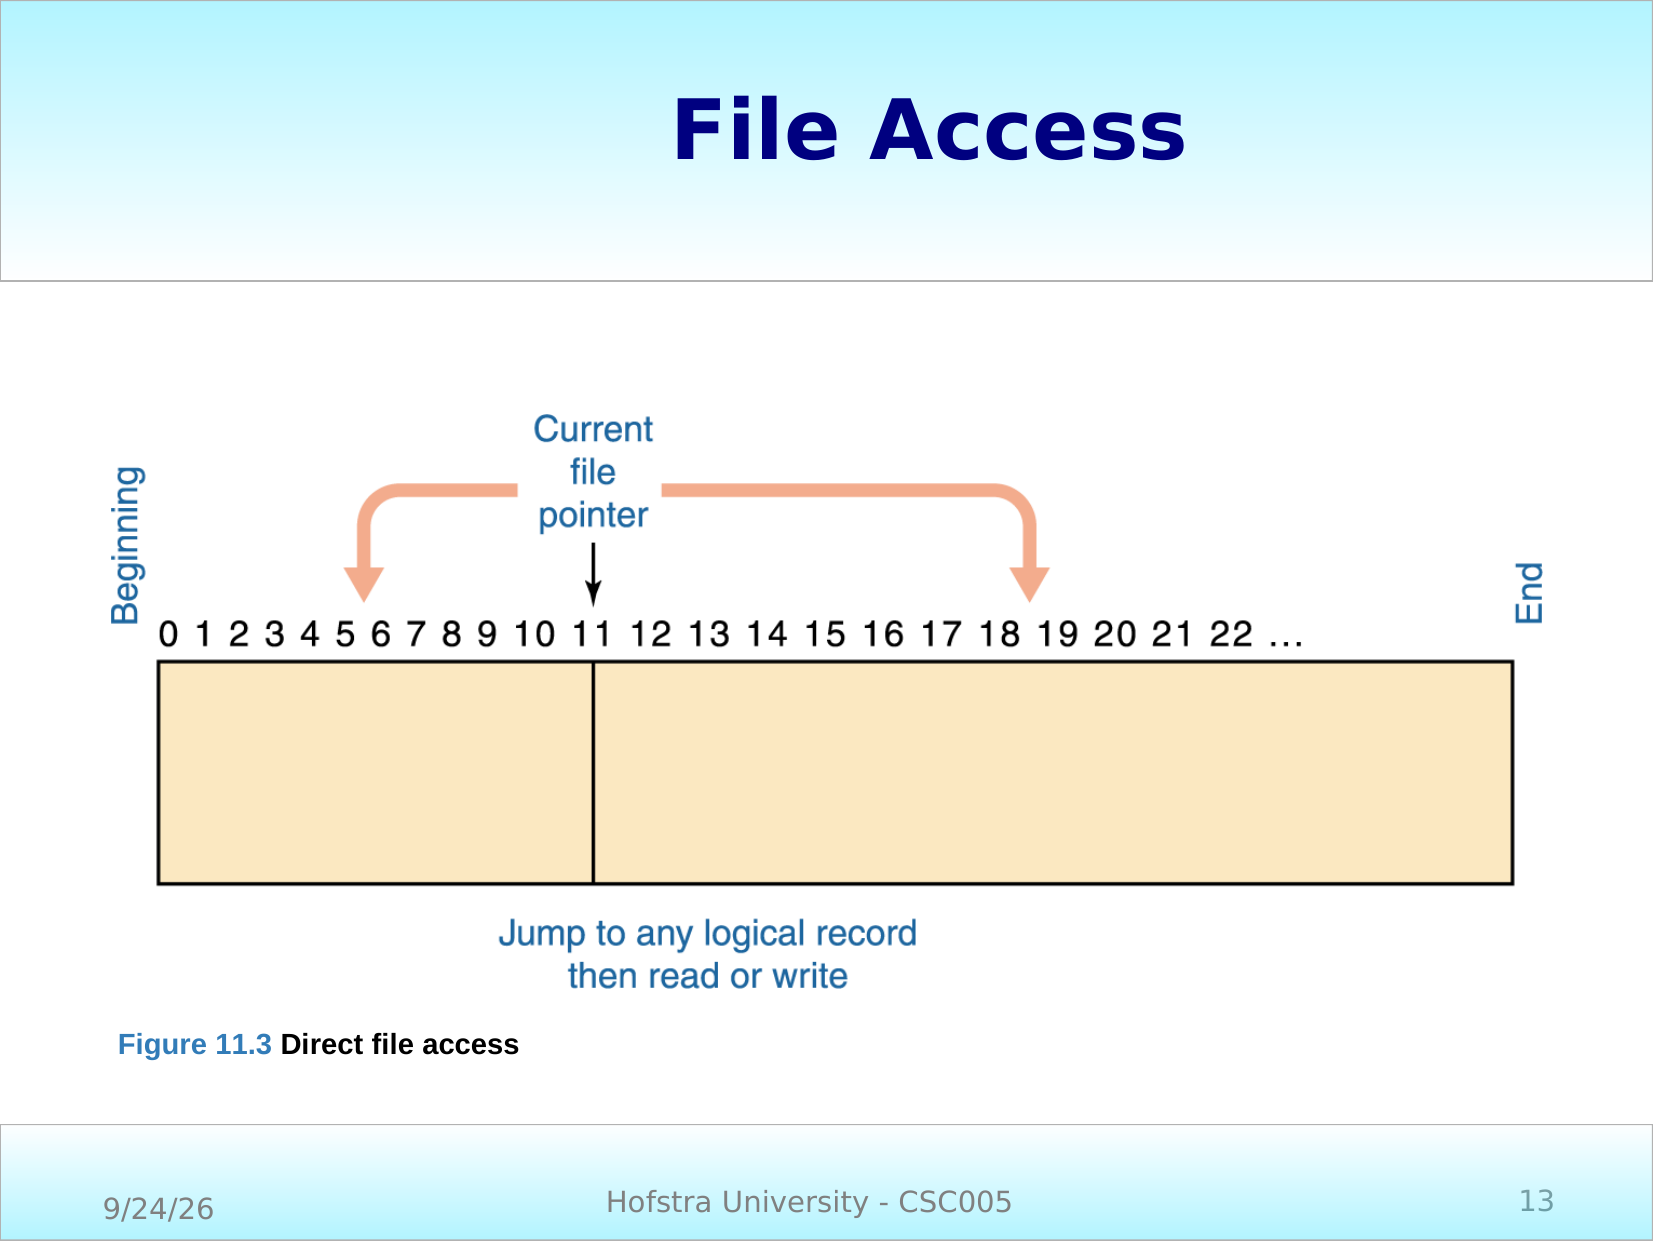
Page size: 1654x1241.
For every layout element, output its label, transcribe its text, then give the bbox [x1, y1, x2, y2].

text_box Figure 11.3 Direct file access [103, 1019, 536, 1069]
picture [82, 386, 1571, 1018]
title File Access [247, 27, 1612, 235]
